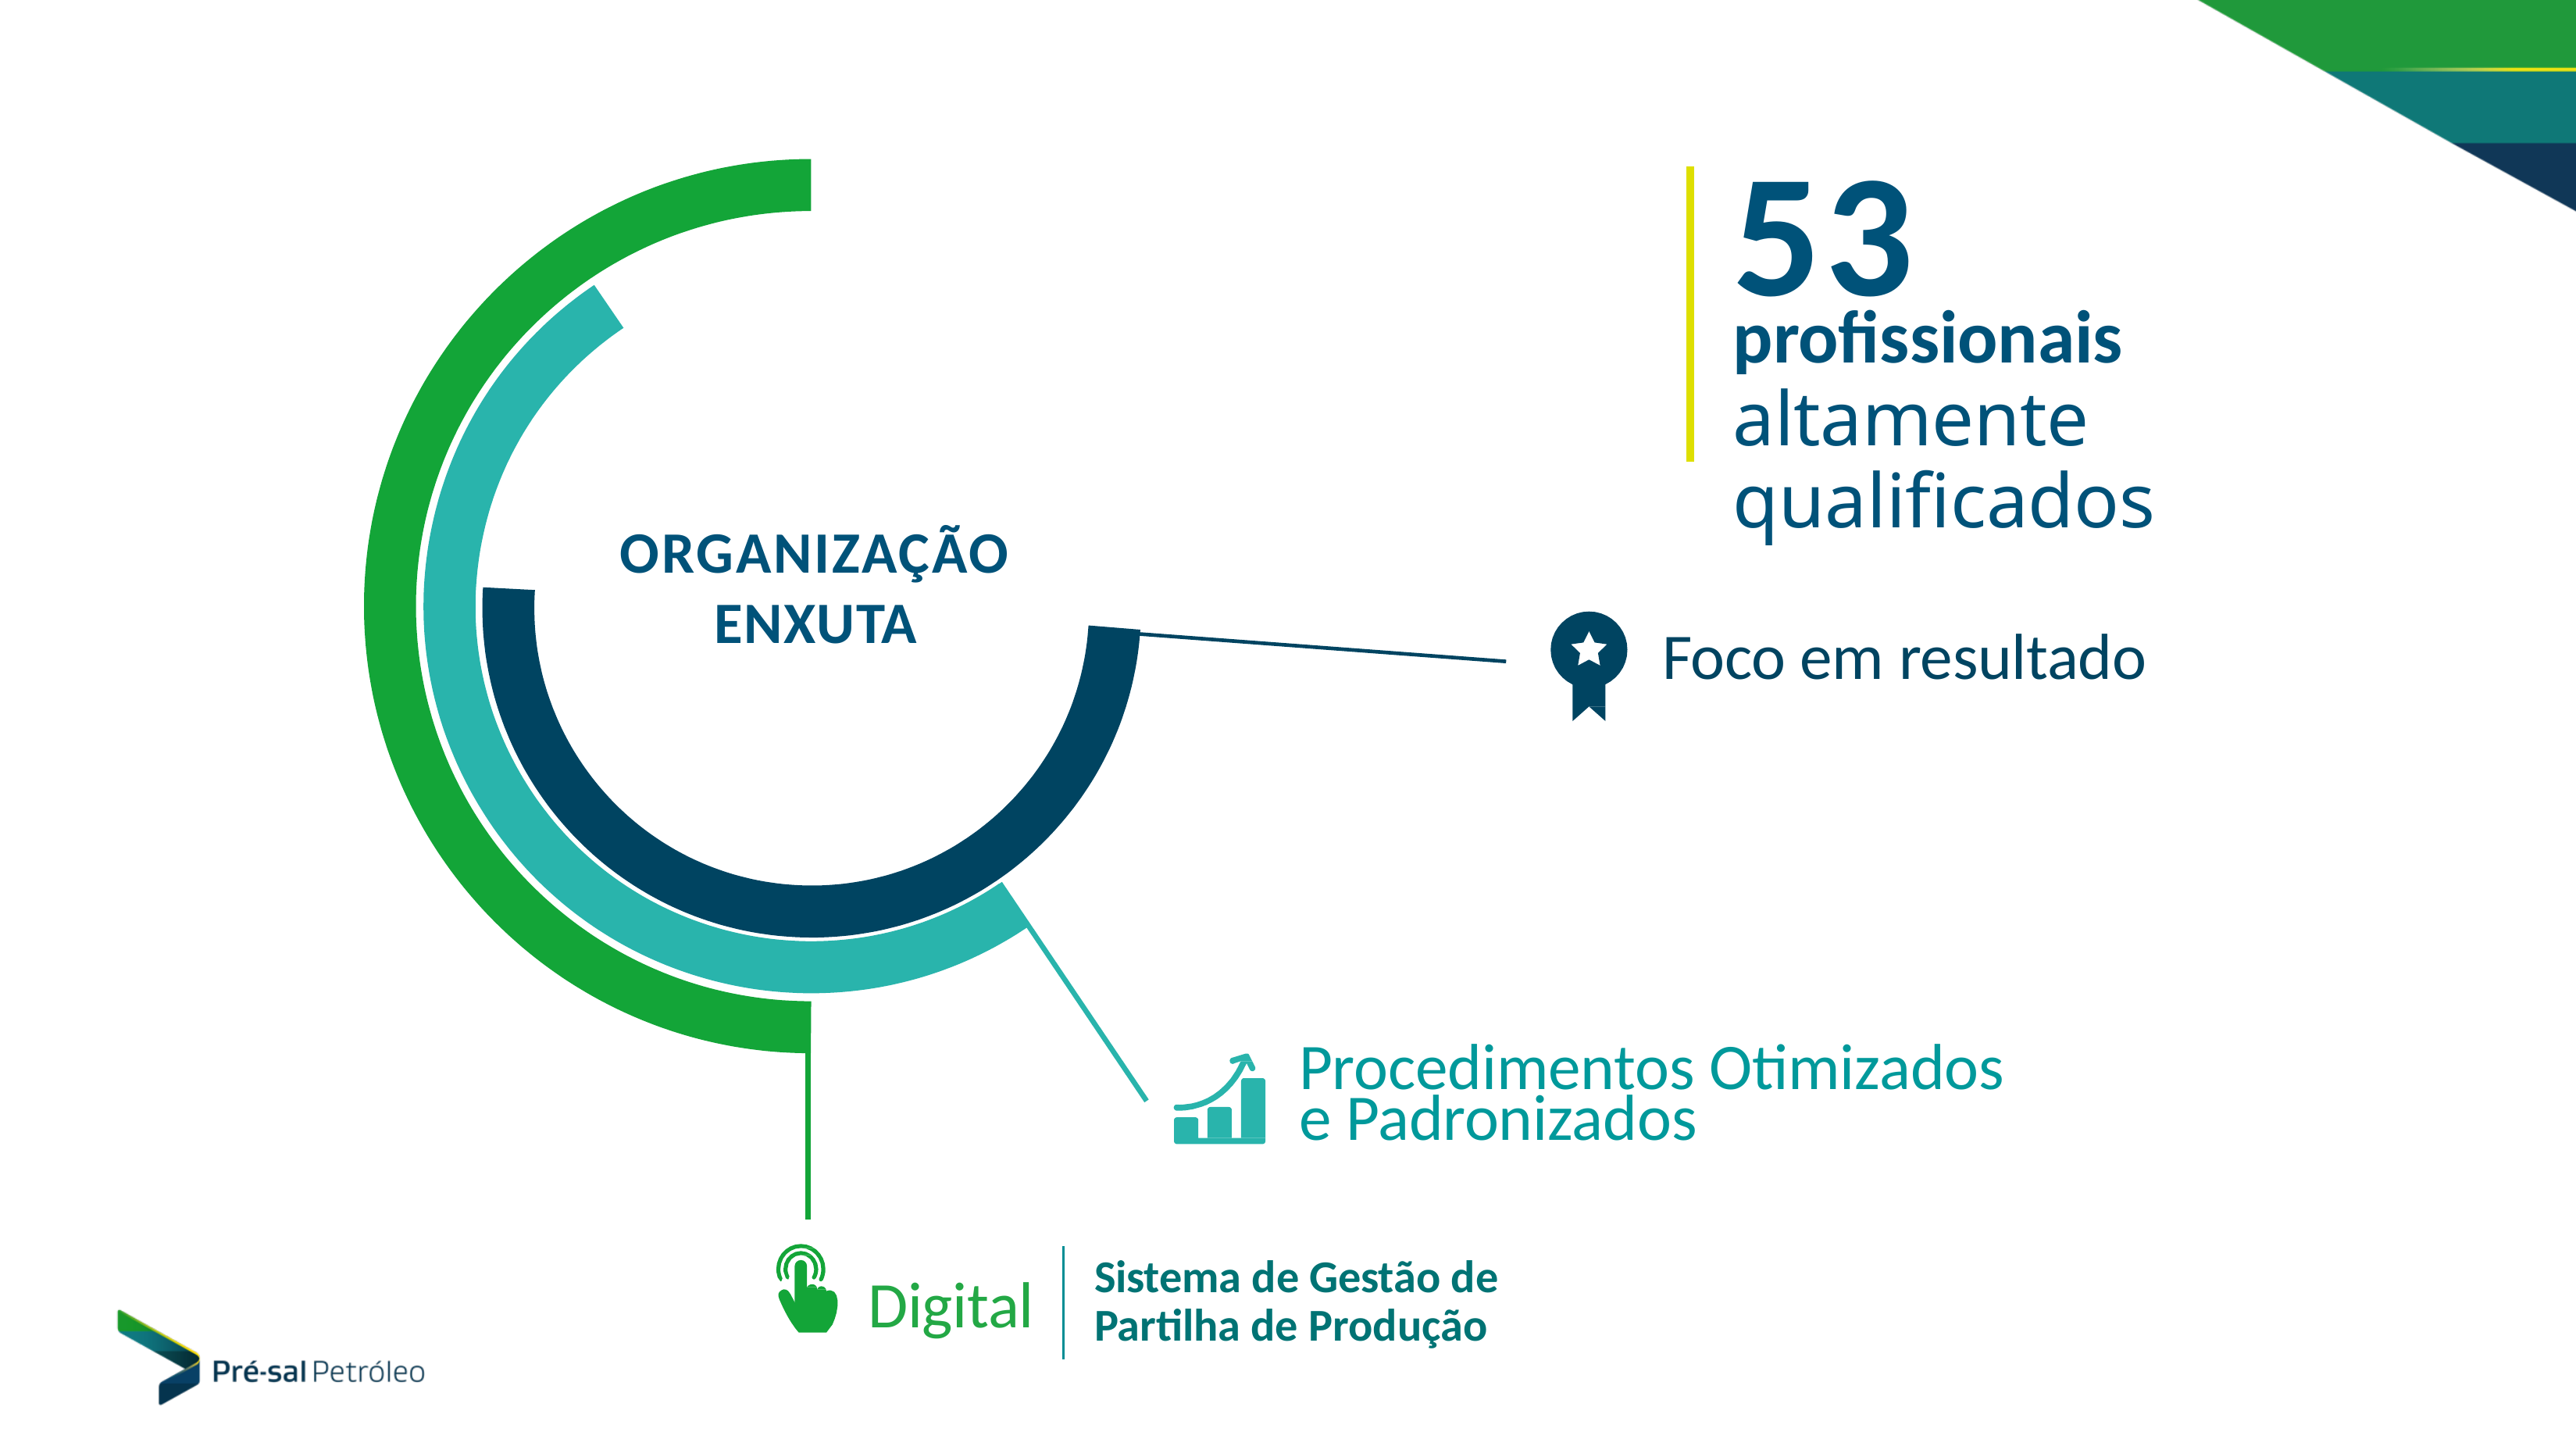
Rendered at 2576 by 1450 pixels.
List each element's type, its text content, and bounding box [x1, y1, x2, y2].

text_box profissionais altamente qualificados [1731, 293, 2417, 462]
text_box [1550, 611, 1628, 722]
text_box [1173, 1053, 1256, 1111]
text_box Digital [866, 1261, 1036, 1342]
text_box 53 [1731, 119, 1920, 293]
text_box Sistema de Gestão de Partilha de Produção [1092, 1251, 1608, 1352]
text_box [783, 1251, 819, 1280]
text_box [776, 1244, 826, 1282]
text_box Foco em resultado [1661, 612, 2147, 694]
text_box Procedimentos Otimizados e Padronizados [1297, 1052, 2030, 1155]
text_box [1174, 1078, 1266, 1145]
title ORGANIZAÇÃO ENXUTA [617, 512, 1013, 657]
text_box [778, 1259, 838, 1333]
